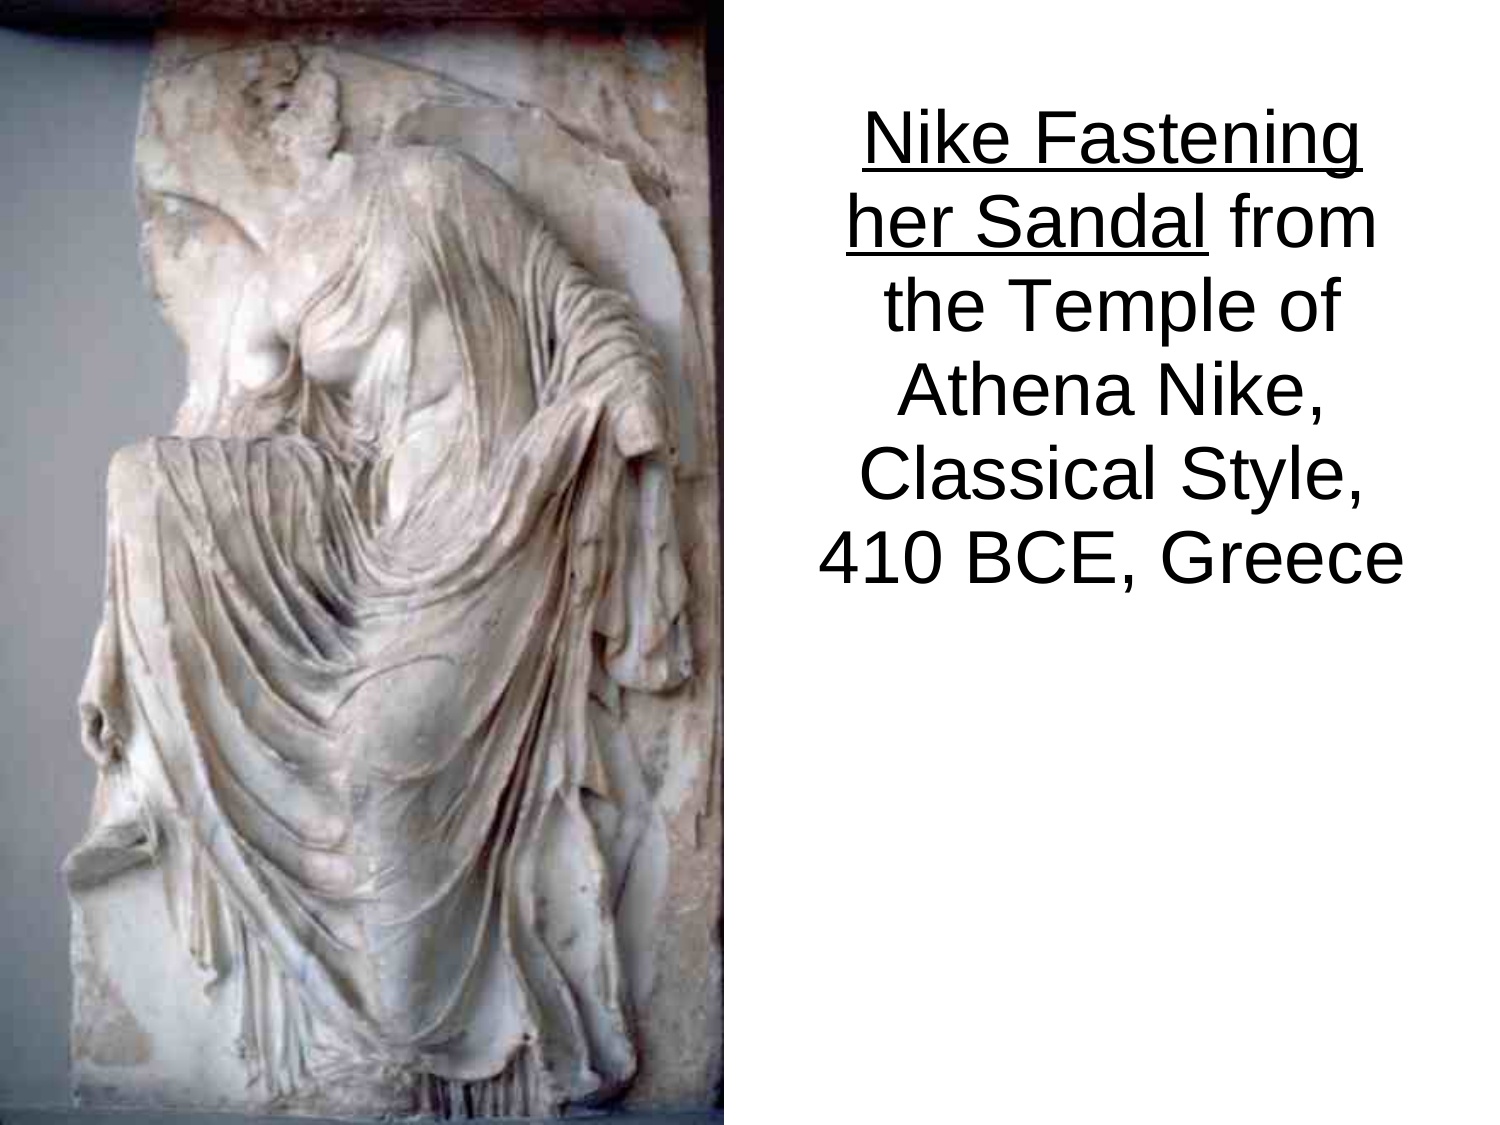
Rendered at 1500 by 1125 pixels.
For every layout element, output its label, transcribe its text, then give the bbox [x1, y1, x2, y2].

title Nike Fastening her Sandal from the Temple of Athena Nike, Classical Style, 410 BCE, Greece [787, 45, 1438, 651]
picture [0, 0, 724, 1125]
